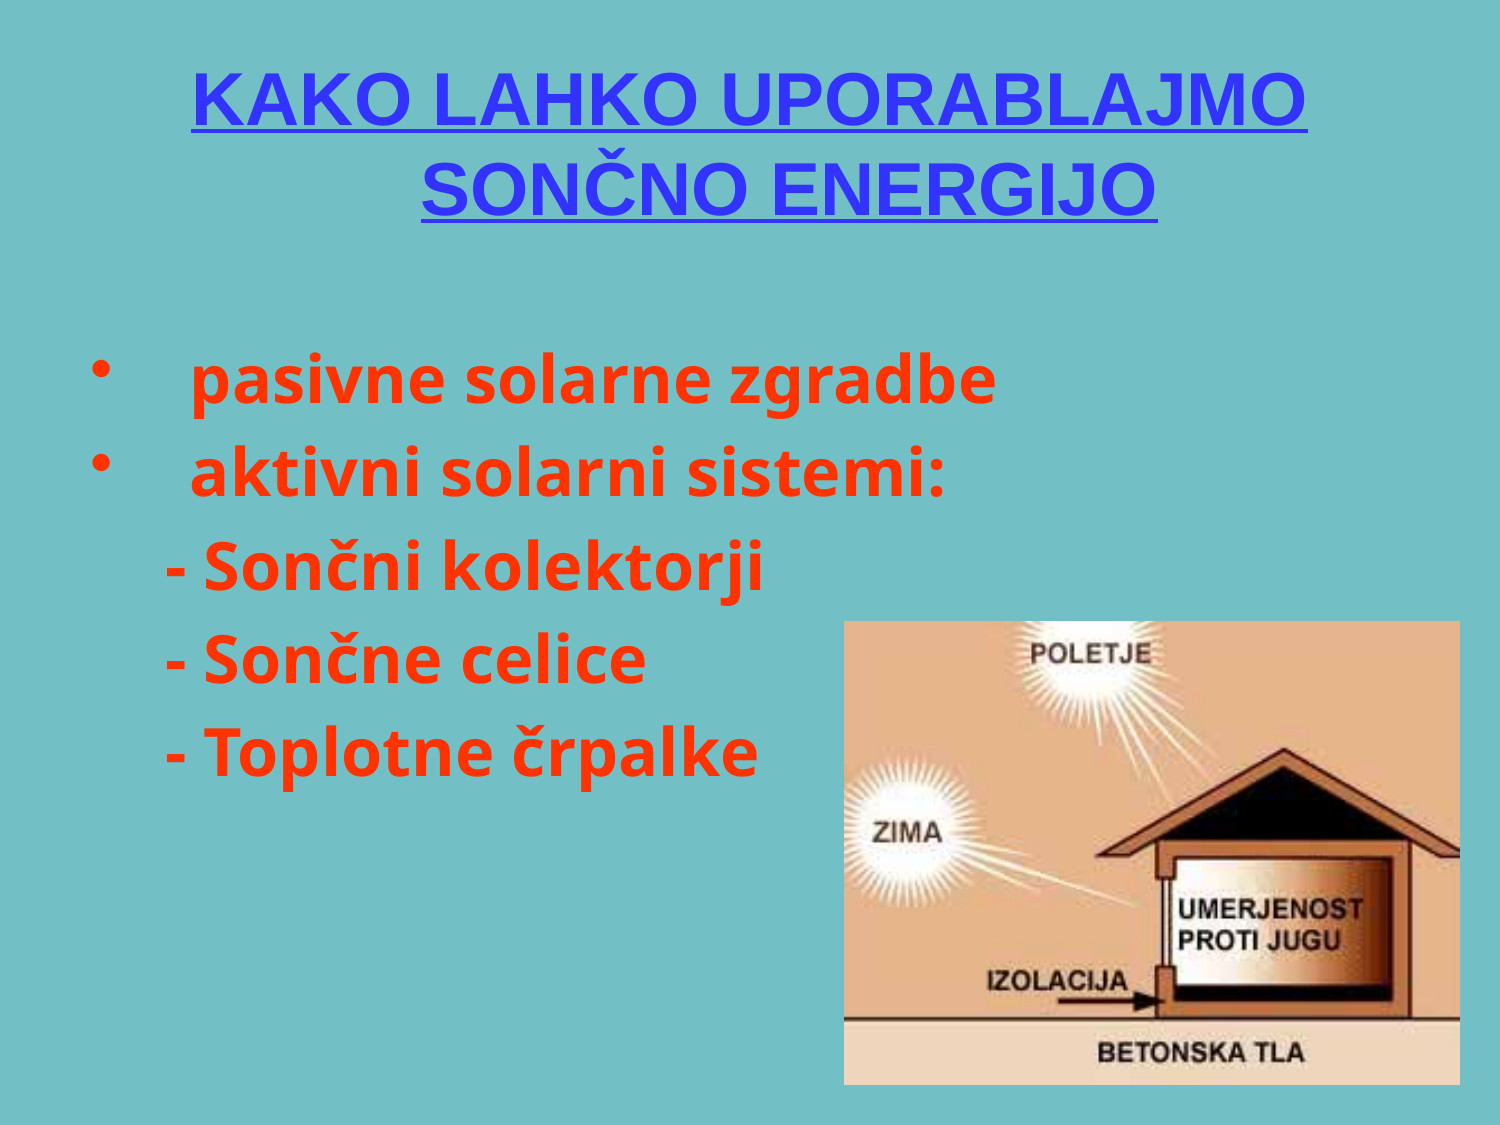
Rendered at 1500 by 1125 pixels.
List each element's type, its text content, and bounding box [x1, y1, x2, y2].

list KAKO LAHKO UPORABLAJMO SONČNO ENERGIJO pasivne solarne zgradbe aktivni solarni sistemi: - Sončni kolektorji - Sončne celice - Toplotne črpalke [75, 42, 1425, 1005]
picture [844, 621, 1460, 1085]
